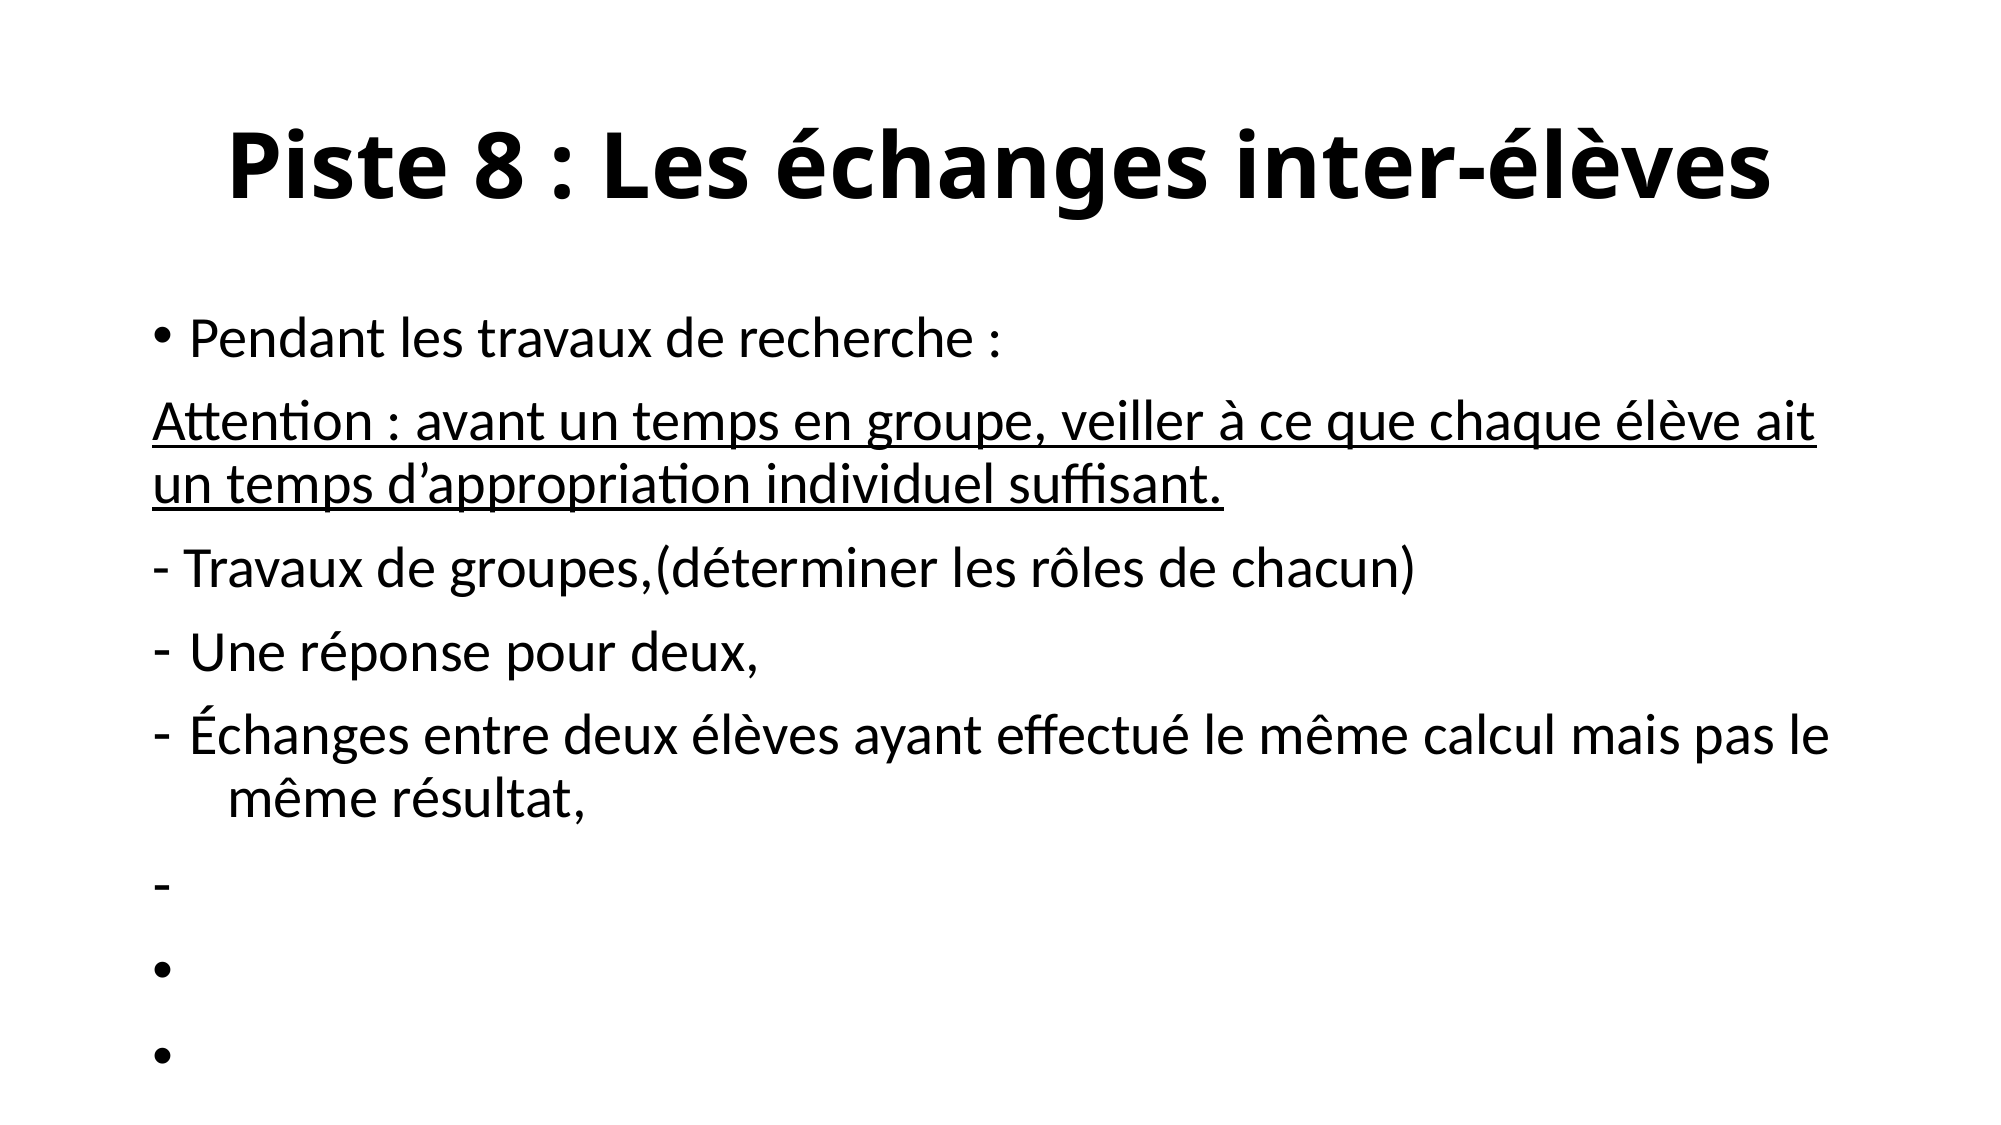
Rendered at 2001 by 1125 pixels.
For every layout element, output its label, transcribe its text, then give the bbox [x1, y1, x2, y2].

list Pendant les travaux de recherche : Attention : avant un temps en groupe, veiller à ce que chaque élève ait un temps d’appropriation individuel suffisant. - Travaux de groupes,(déterminer les rôles de chacun) Une réponse pour deux, Échanges entre deux élèves ayant effectué le même calcul mais pas le même résultat, [137, 299, 1863, 1014]
title Piste 8 : Les échanges inter-élèves [137, 59, 1863, 278]
